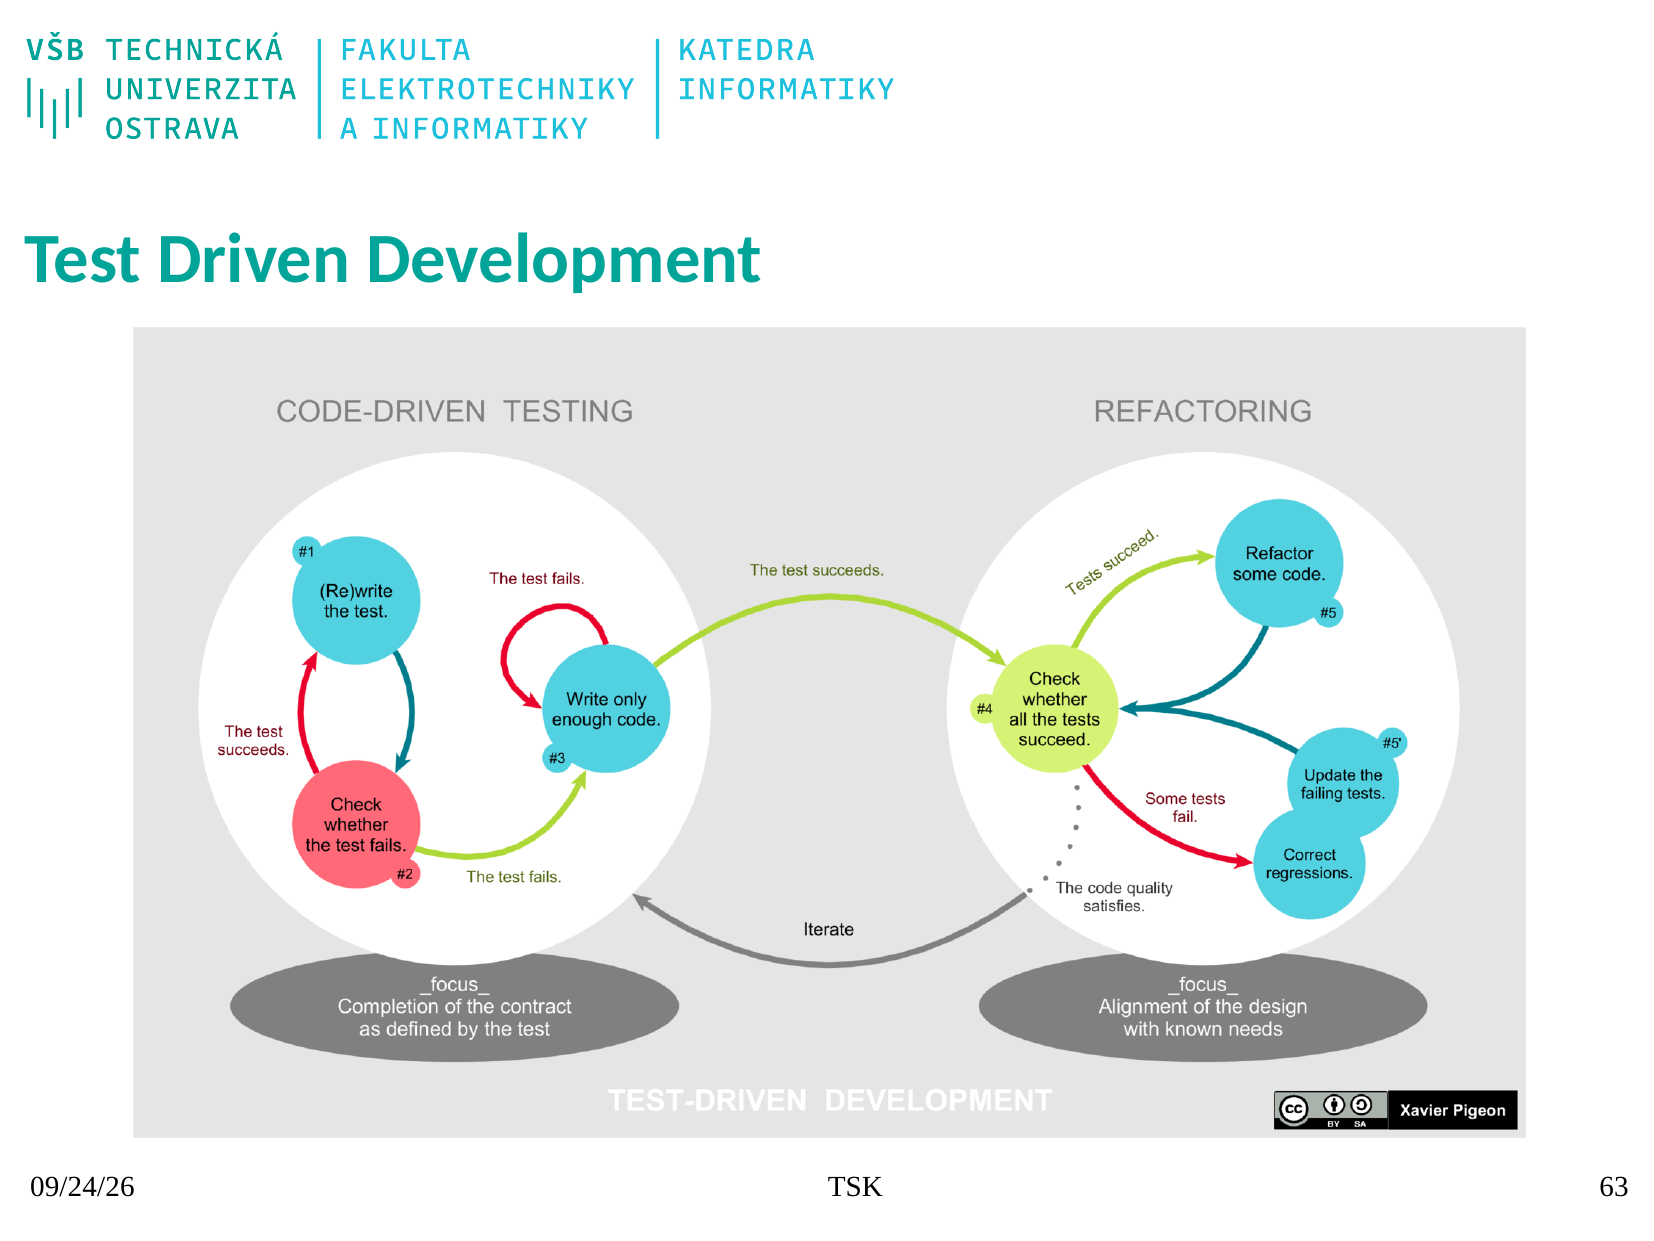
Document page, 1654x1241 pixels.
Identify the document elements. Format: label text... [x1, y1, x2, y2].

text_box [82, 297, 1571, 1108]
title Test Driven Development [24, 169, 1629, 300]
picture [26, 31, 894, 139]
picture [125, 318, 1534, 1146]
